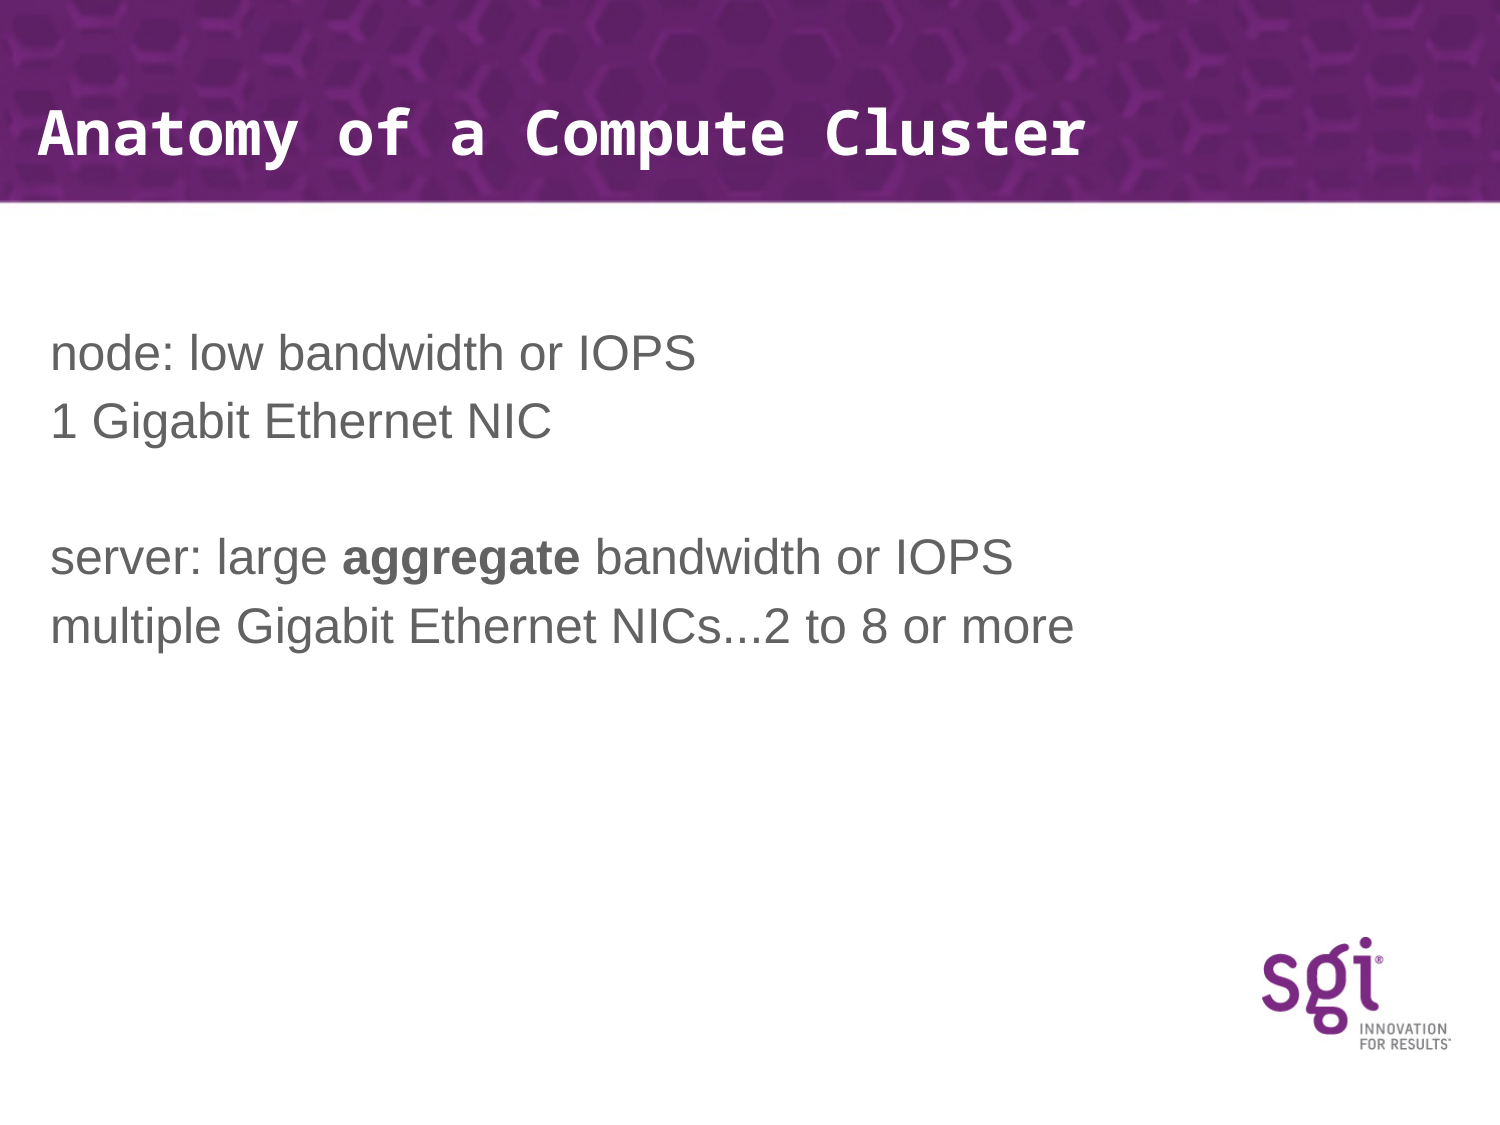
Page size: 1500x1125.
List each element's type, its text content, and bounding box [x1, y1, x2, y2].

list node: low bandwidth or IOPS 1 Gigabit Ethernet NIC server: large aggregate bandwidth or IOPS multiple Gigabit Ethernet NICs...2 to 8 or more [50, 324, 1326, 848]
title Anatomy of a Compute Cluster [37, 37, 1313, 226]
picture [0, 0, 1500, 1050]
